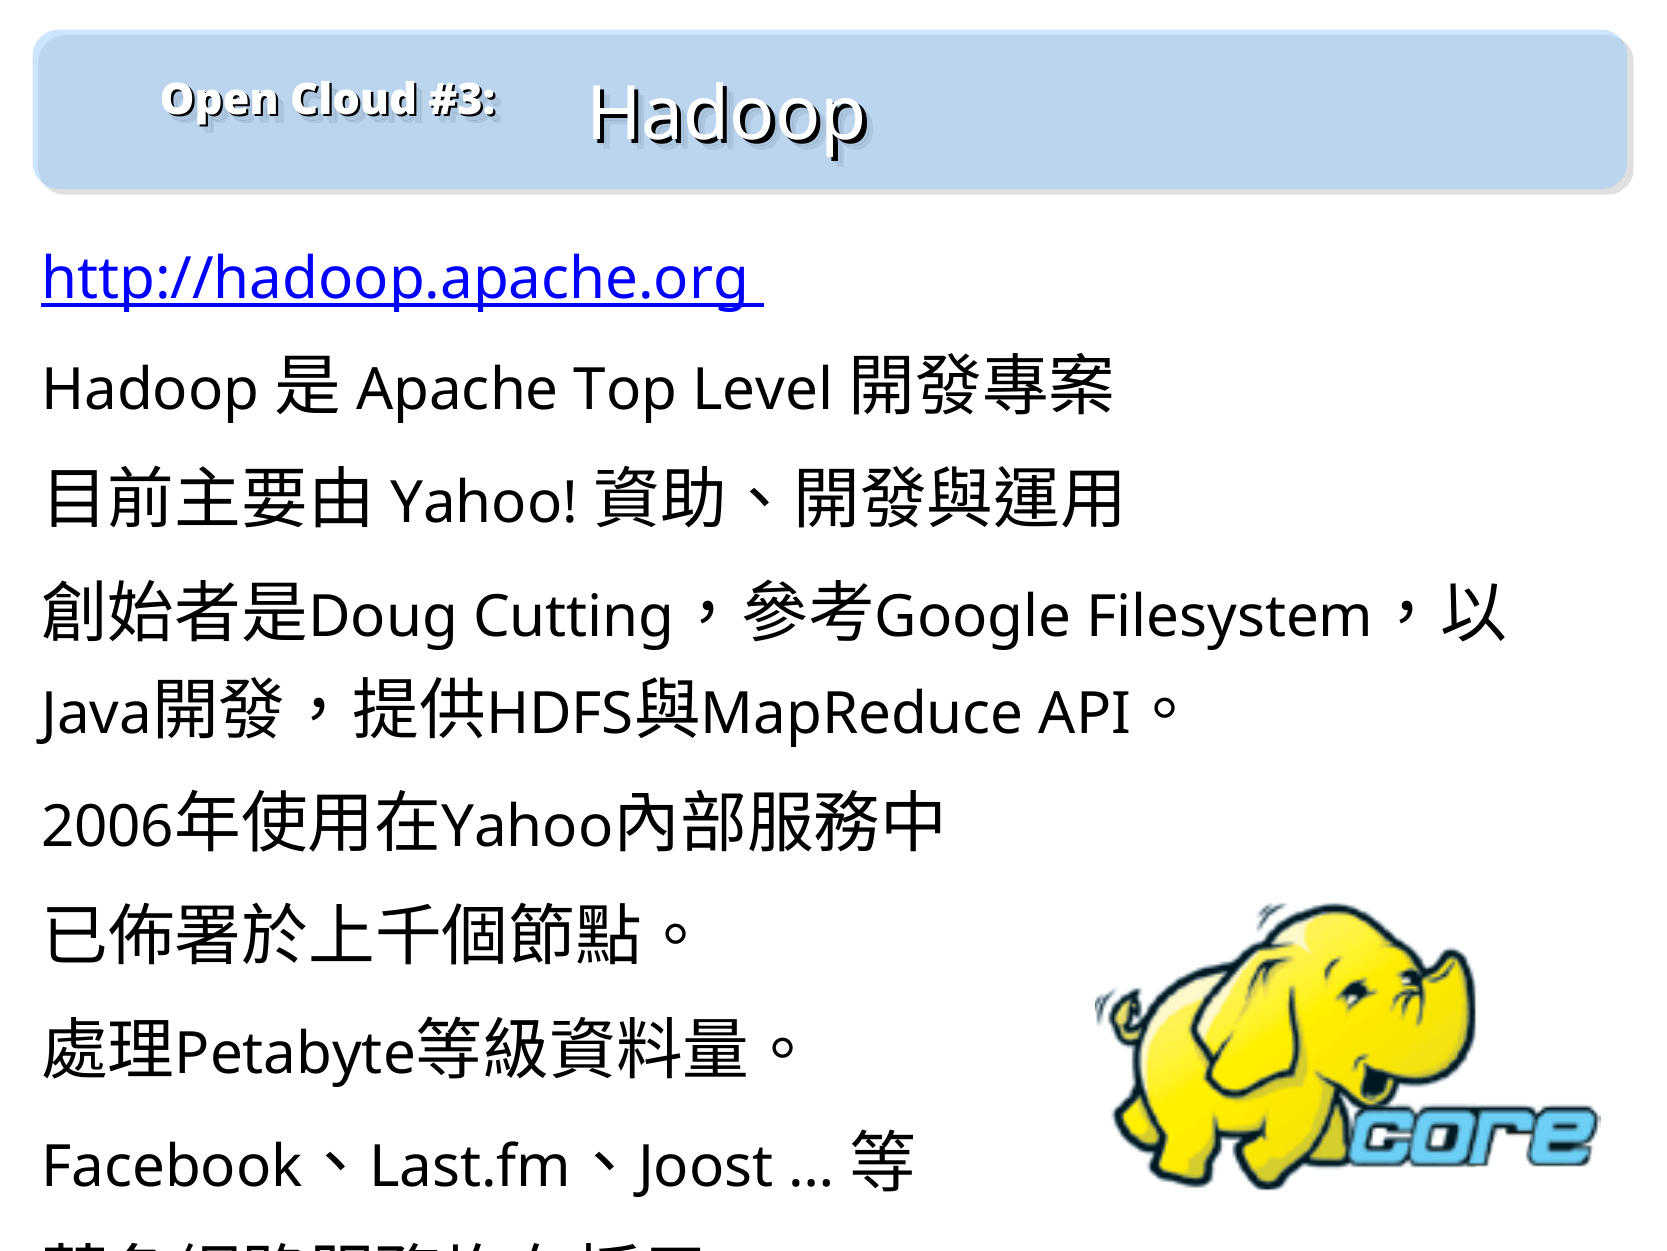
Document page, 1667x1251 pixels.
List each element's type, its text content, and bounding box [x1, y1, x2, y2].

list http://hadoop.apache.org Hadoop 是 Apache Top Level 開發專案 目前主要由 Yahoo! 資助、開發與運用 創始者是Doug Cutting，參考Google Filesystem，以Java開發，提供HDFS與MapReduce API。 2006年使用在Yahoo內部服務中 已佈署於上千個節點。 處理Petabyte等級資料量。 Facebook、Last.fm、Joost … 等 著名網路服務均有採用Hadoop。 [41, 236, 1607, 1103]
picture [1095, 898, 1601, 1194]
text_box Open Cloud #3: Hadoop [32, 29, 1628, 190]
